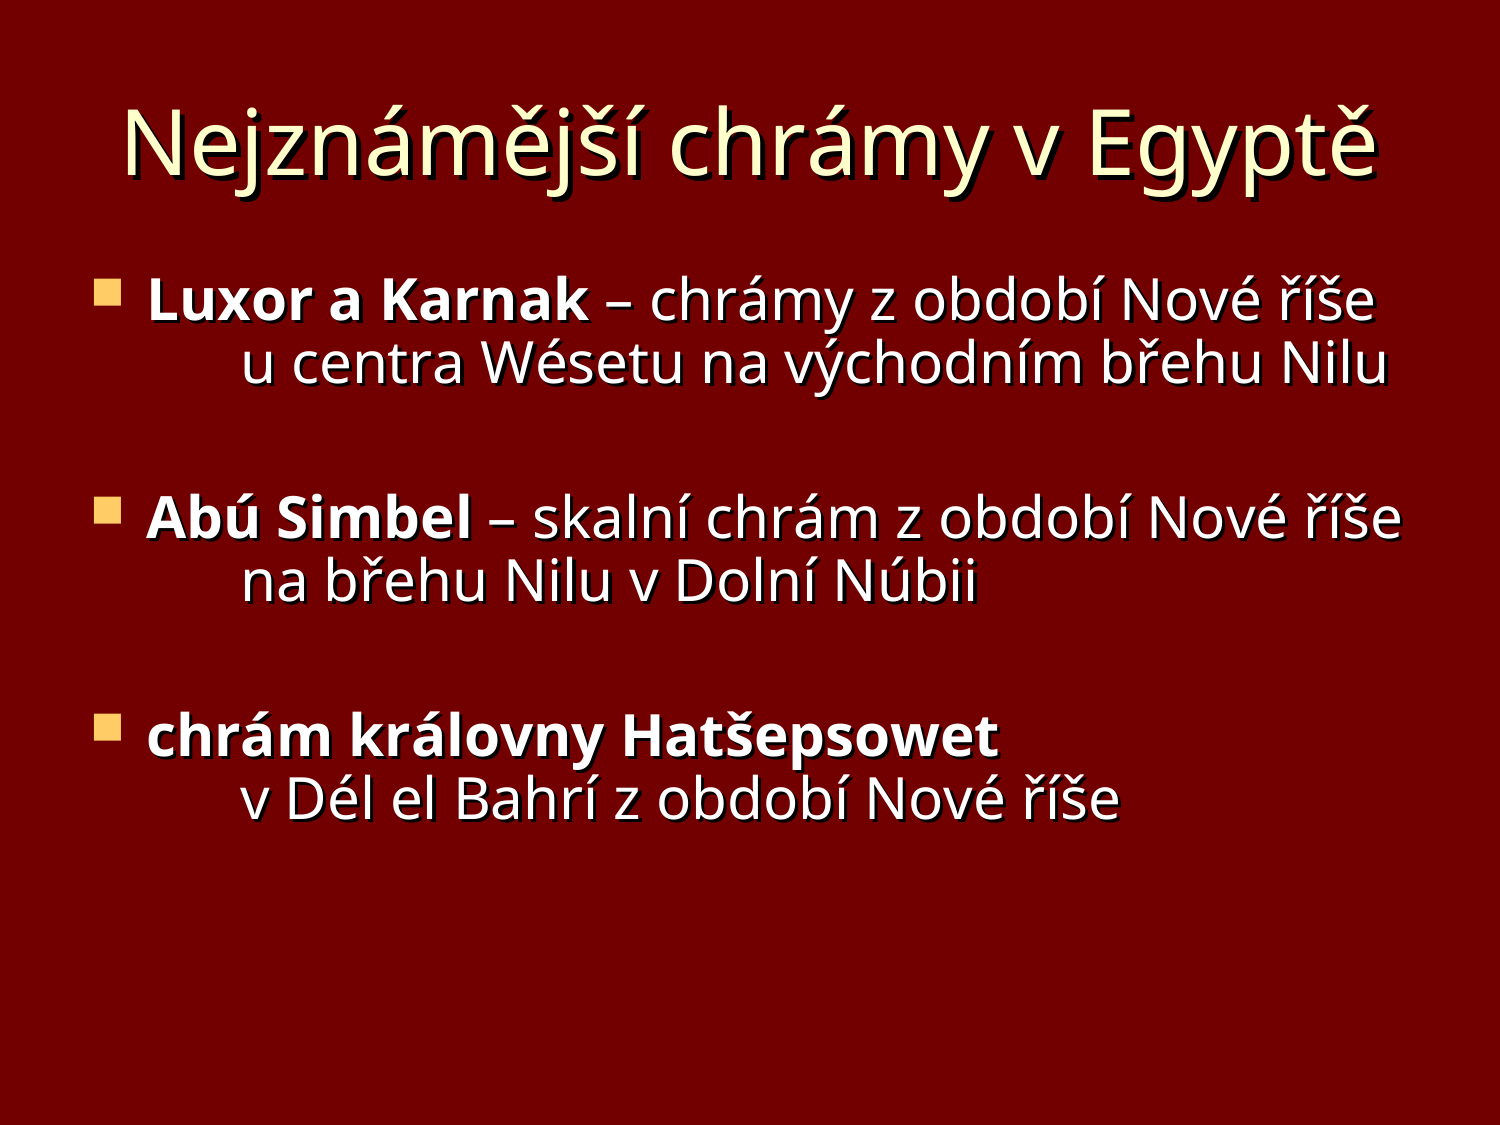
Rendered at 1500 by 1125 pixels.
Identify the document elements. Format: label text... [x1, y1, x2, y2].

list Luxor a Karnak – chrámy z období Nové říše u centra Wésetu na východním břehu Nilu Abú Simbel – skalní chrám z období Nové říše na břehu Nilu v Dolní Núbii chrám královny Hatšepsowet v Dél el Bahrí z období Nové říše [75, 262, 1426, 1001]
title Nejznámější chrámy v Egyptě [75, 45, 1426, 233]
